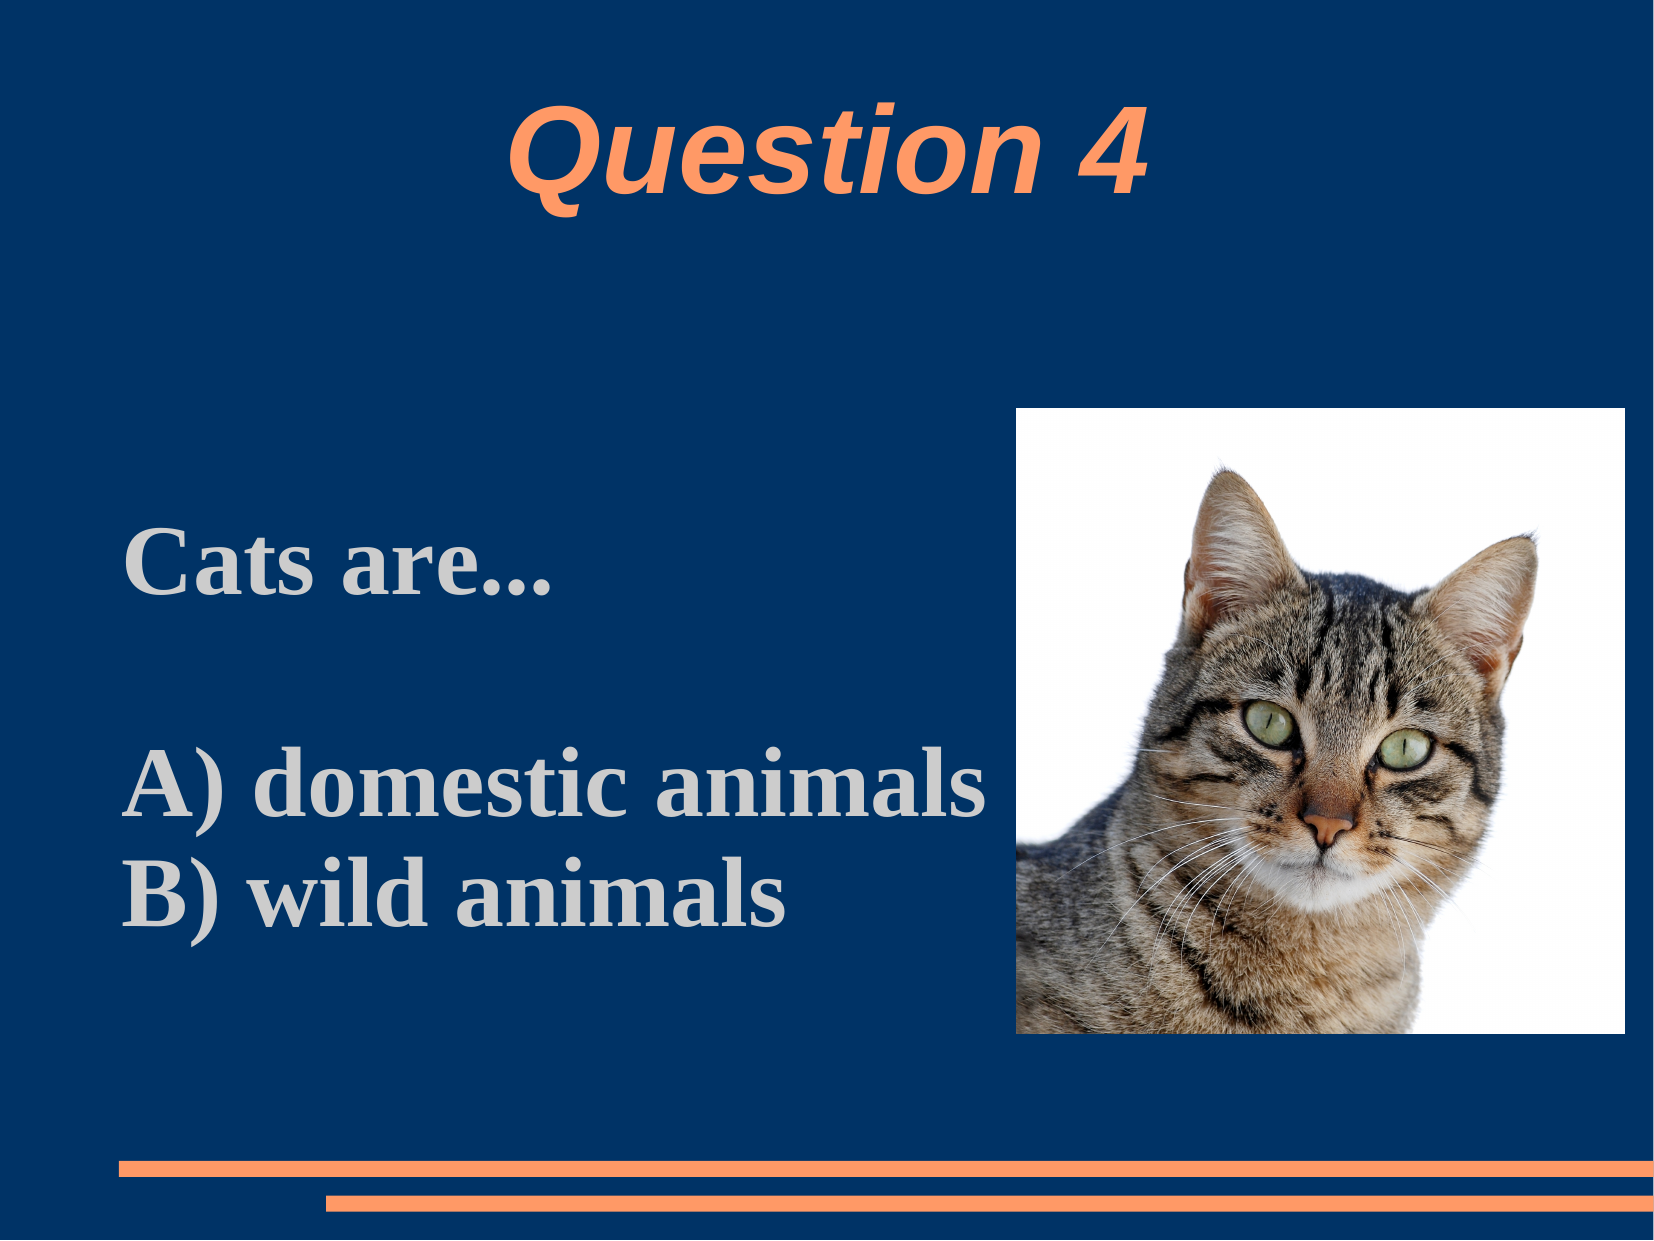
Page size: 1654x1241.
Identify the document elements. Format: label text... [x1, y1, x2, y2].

title Question 4 [121, 46, 1534, 254]
picture [1016, 408, 1625, 1034]
subtitle Cats are... A) domestic animals B) wild animals [121, 322, 1561, 1132]
